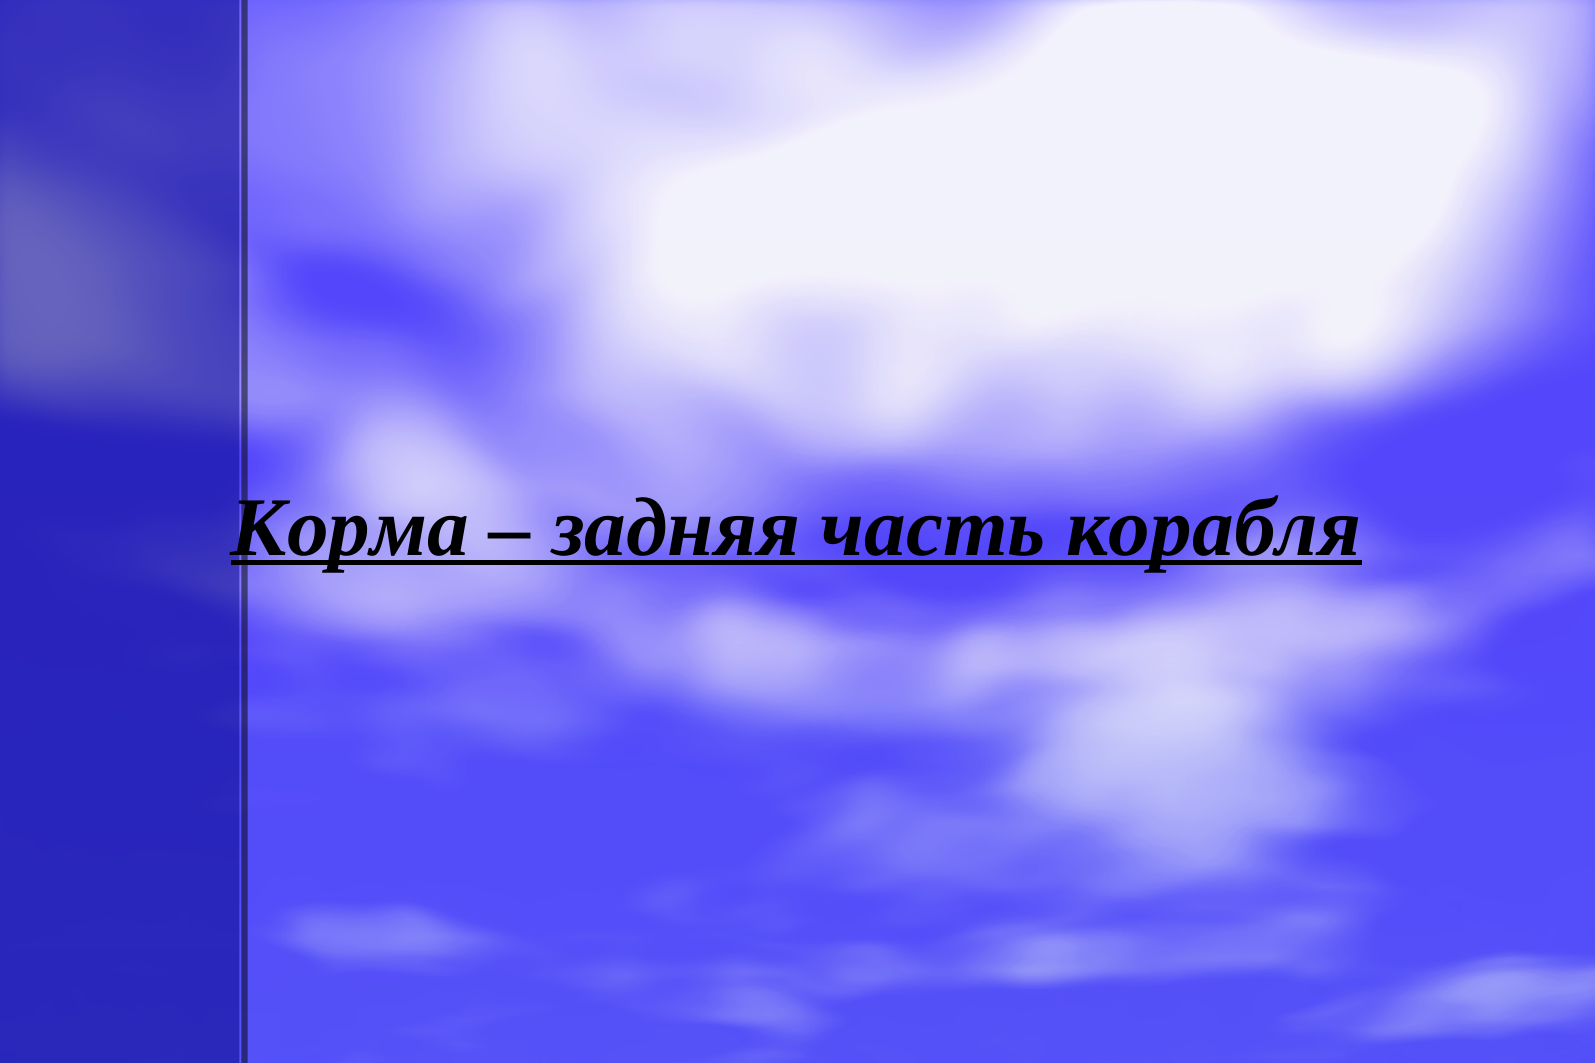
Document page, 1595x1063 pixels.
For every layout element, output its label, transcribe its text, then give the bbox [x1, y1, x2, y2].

subtitle Корма – задняя часть корабля [115, 89, 1478, 965]
